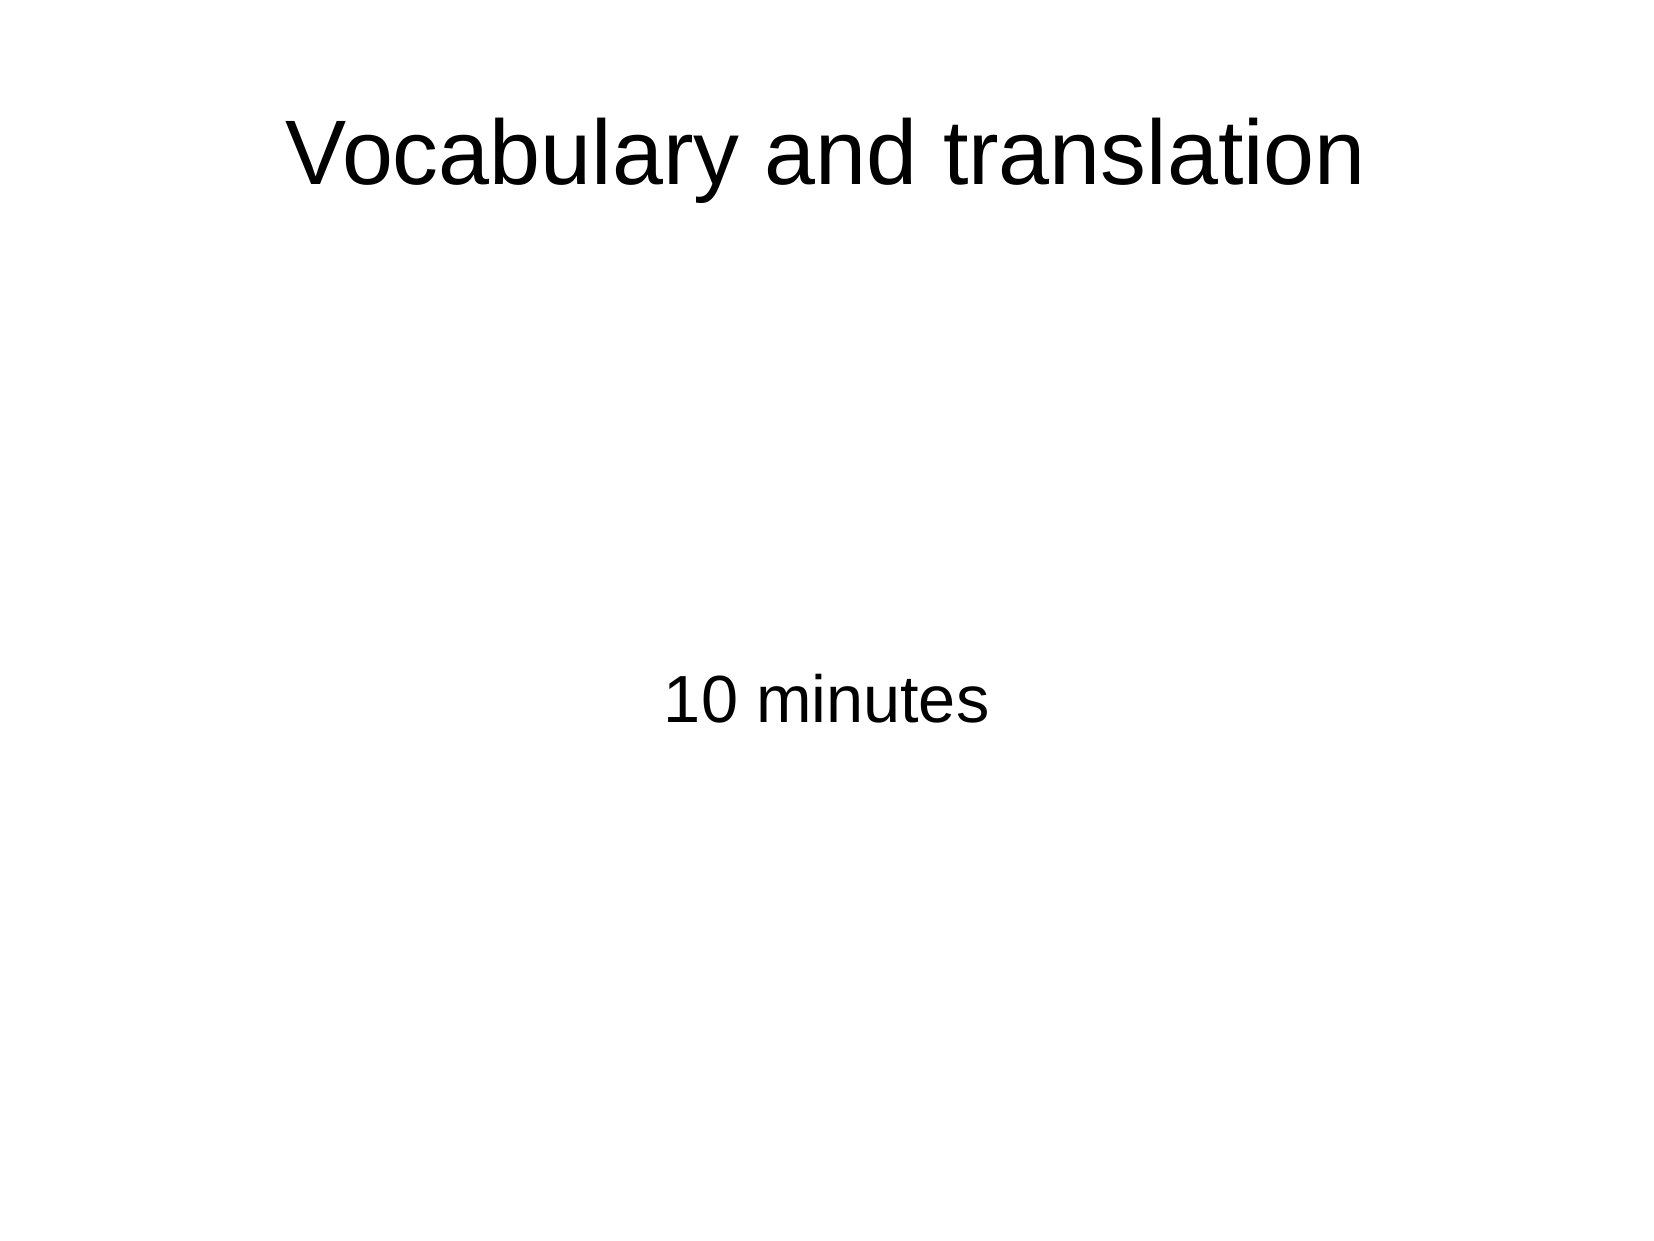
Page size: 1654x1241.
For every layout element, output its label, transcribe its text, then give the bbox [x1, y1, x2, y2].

subtitle 10 minutes [82, 290, 1571, 1109]
title Vocabulary and translation [82, 49, 1571, 257]
